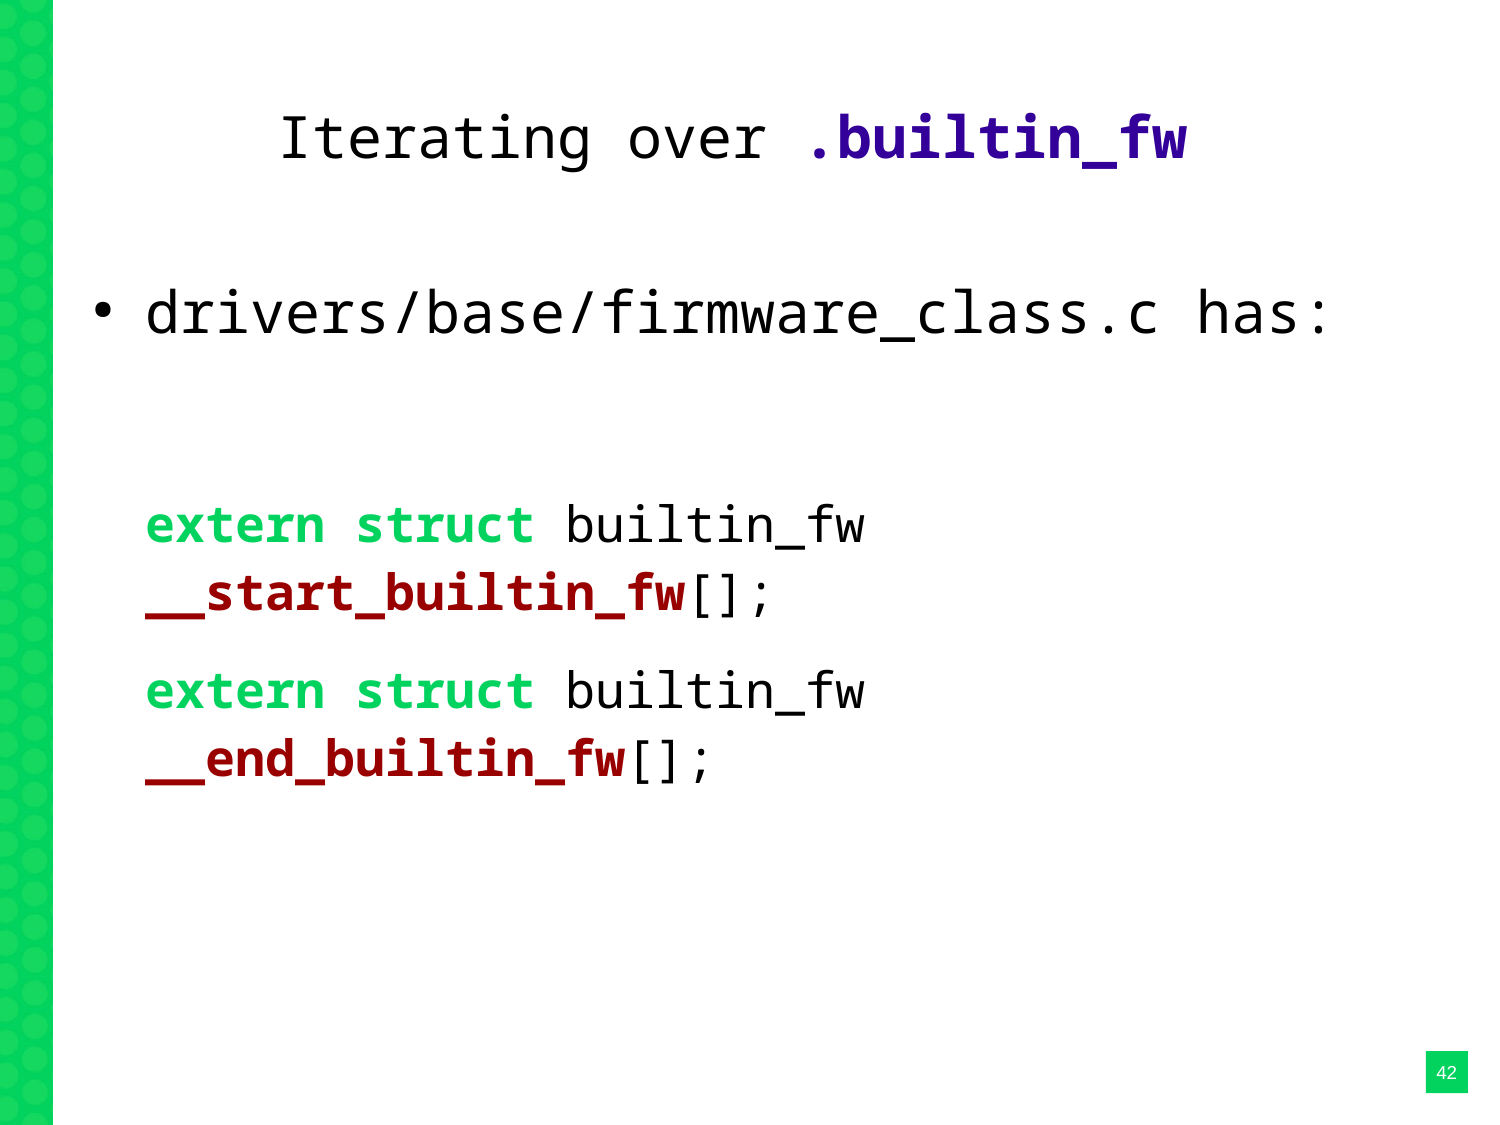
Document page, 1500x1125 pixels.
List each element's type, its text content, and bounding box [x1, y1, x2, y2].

picture [0, 0, 53, 1125]
text_box <number> [1425, 1051, 1468, 1094]
list drivers/base/firmware_class.c has: extern struct builtin_fw __start_builtin_fw[]; extern struct builtin_fw __end_builtin_fw[]; [75, 271, 1426, 924]
title Iterating over .builtin_fw [75, 42, 1426, 229]
